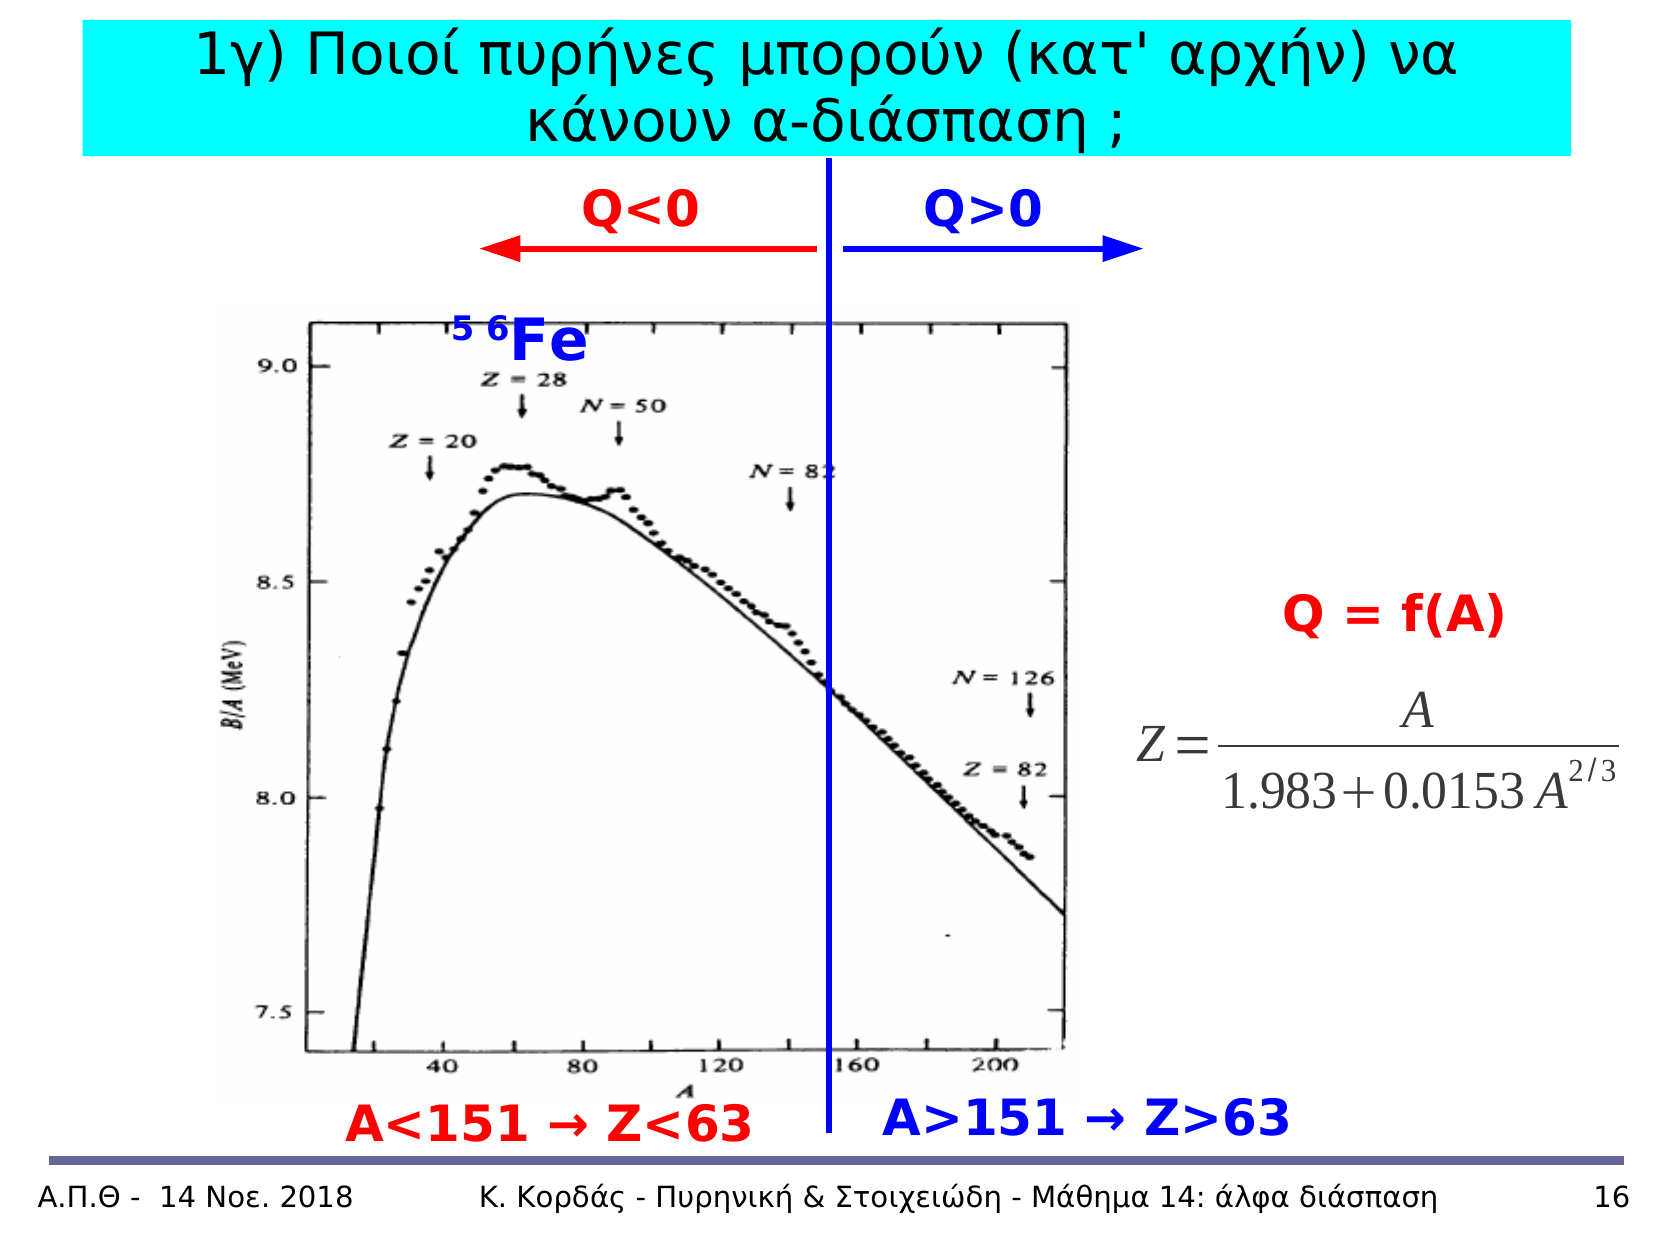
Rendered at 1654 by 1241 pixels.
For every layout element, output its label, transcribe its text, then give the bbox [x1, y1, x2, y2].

picture [217, 296, 826, 1106]
chart [1120, 677, 1633, 823]
text_box Q>0 [908, 172, 1097, 246]
text_box Q<0 [566, 172, 754, 246]
text_box 5 6Fe [436, 298, 634, 412]
picture [832, 296, 1080, 1087]
title 1γ) Ποιοί πυρήνες μπορούν (κατ' αρχήν) να κάνουν α-διάσπαση ; [82, 19, 1571, 157]
text_box Q = f(A) [1211, 585, 1538, 644]
text_box A<151 → Z<63 [330, 1087, 912, 1162]
text_box A>151 → Z>63 [867, 1081, 1449, 1156]
